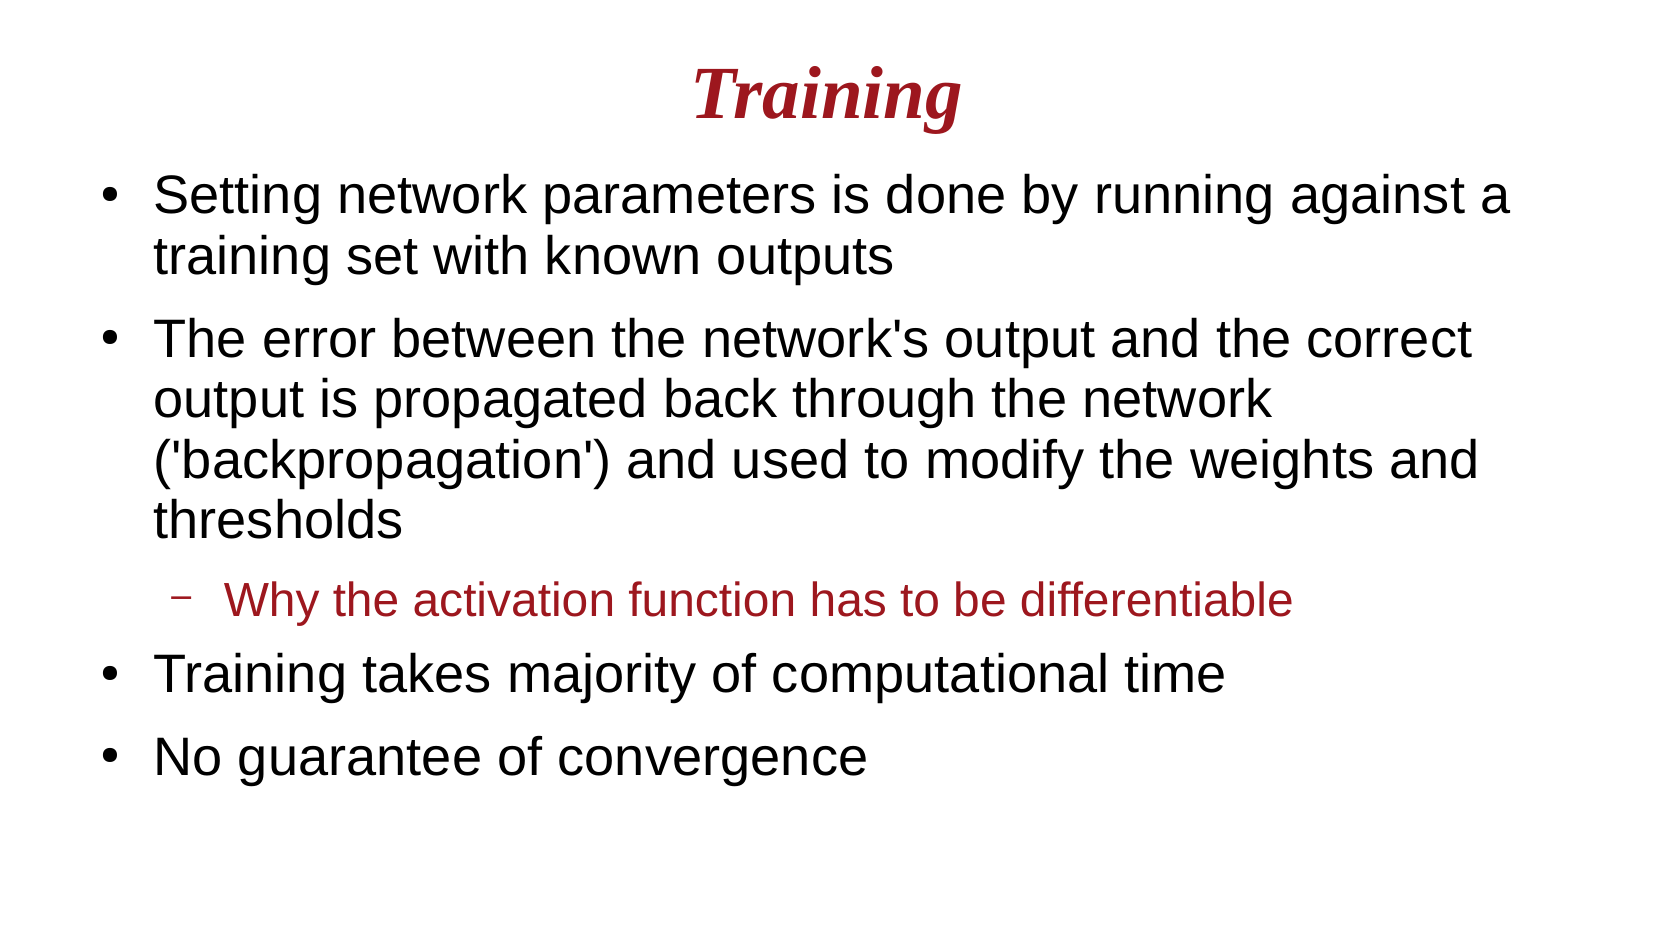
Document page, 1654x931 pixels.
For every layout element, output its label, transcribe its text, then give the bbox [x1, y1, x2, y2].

list Setting network parameters is done by running against a training set with known outputs The error between the network's output and the correct output is propagated back through the network ('backpropagation') and used to modify the weights and thresholds Why the activation function has to be differentiable Training takes majority of computational time No guarantee of convergence [82, 165, 1571, 826]
title Training [82, 37, 1571, 151]
